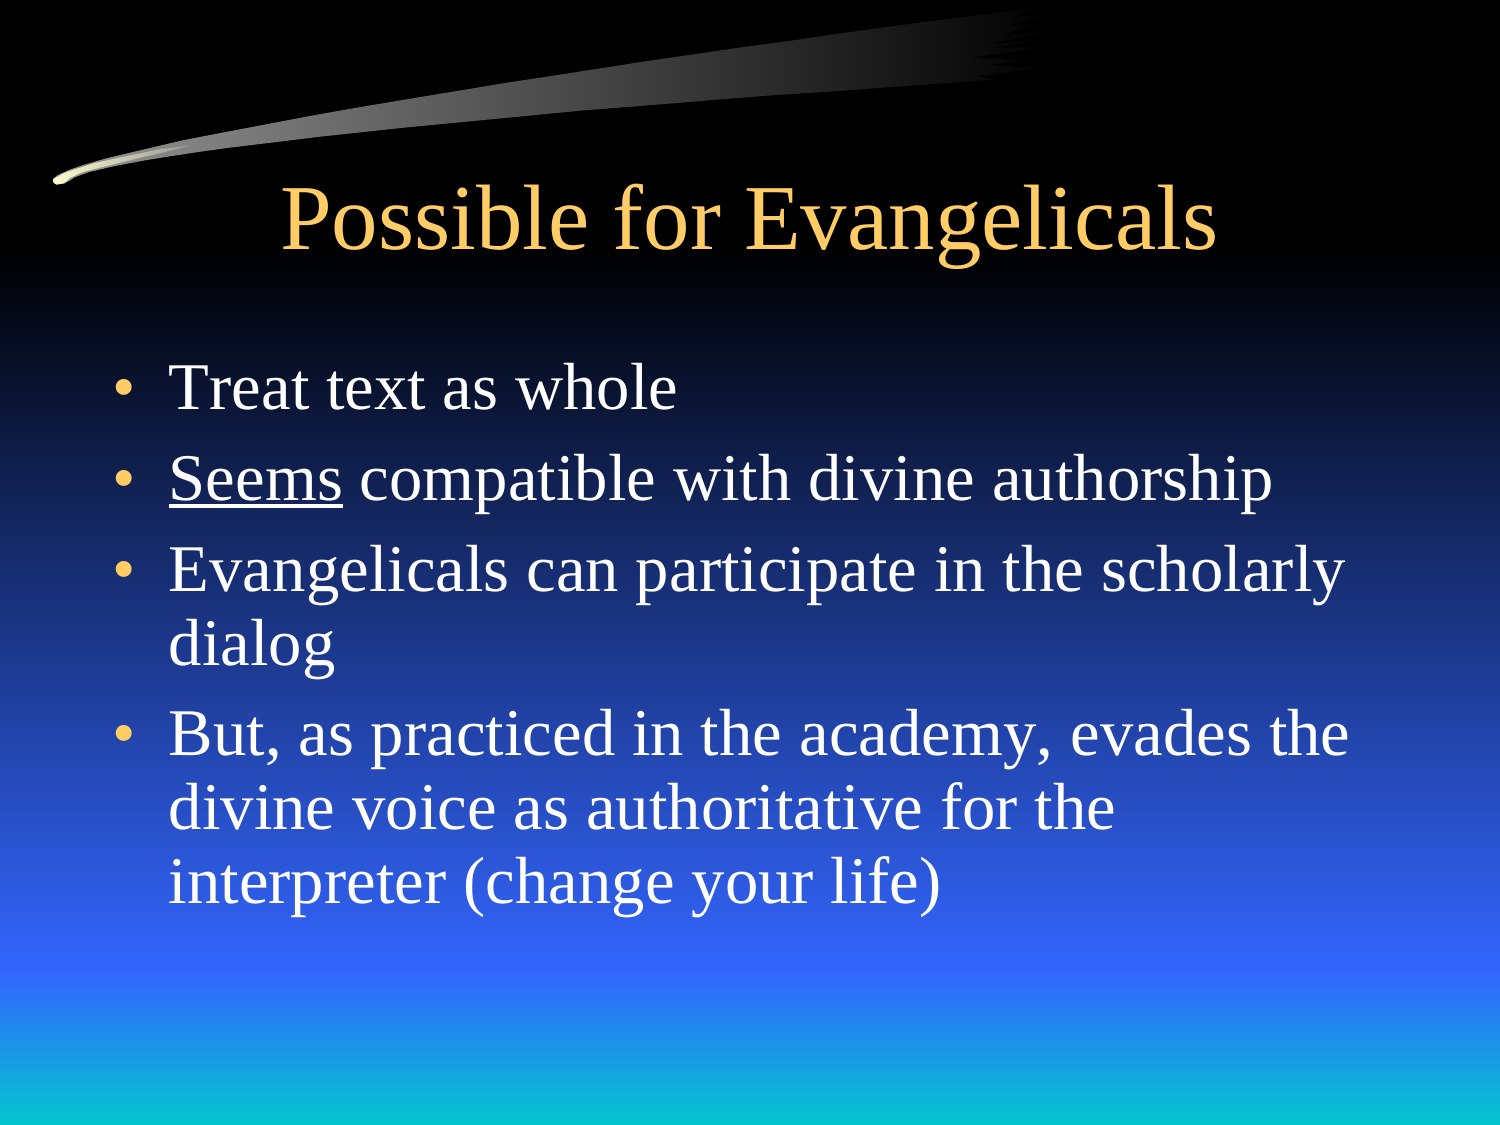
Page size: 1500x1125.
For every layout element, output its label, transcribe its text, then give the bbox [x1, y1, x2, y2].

list Treat text as whole Seems compatible with divine authorship Evangelicals can participate in the scholarly dialog But, as practiced in the academy, evades the divine voice as authoritative for the interpreter (change your life) [112, 350, 1388, 1026]
title Possible for Evangelicals [112, 124, 1388, 313]
